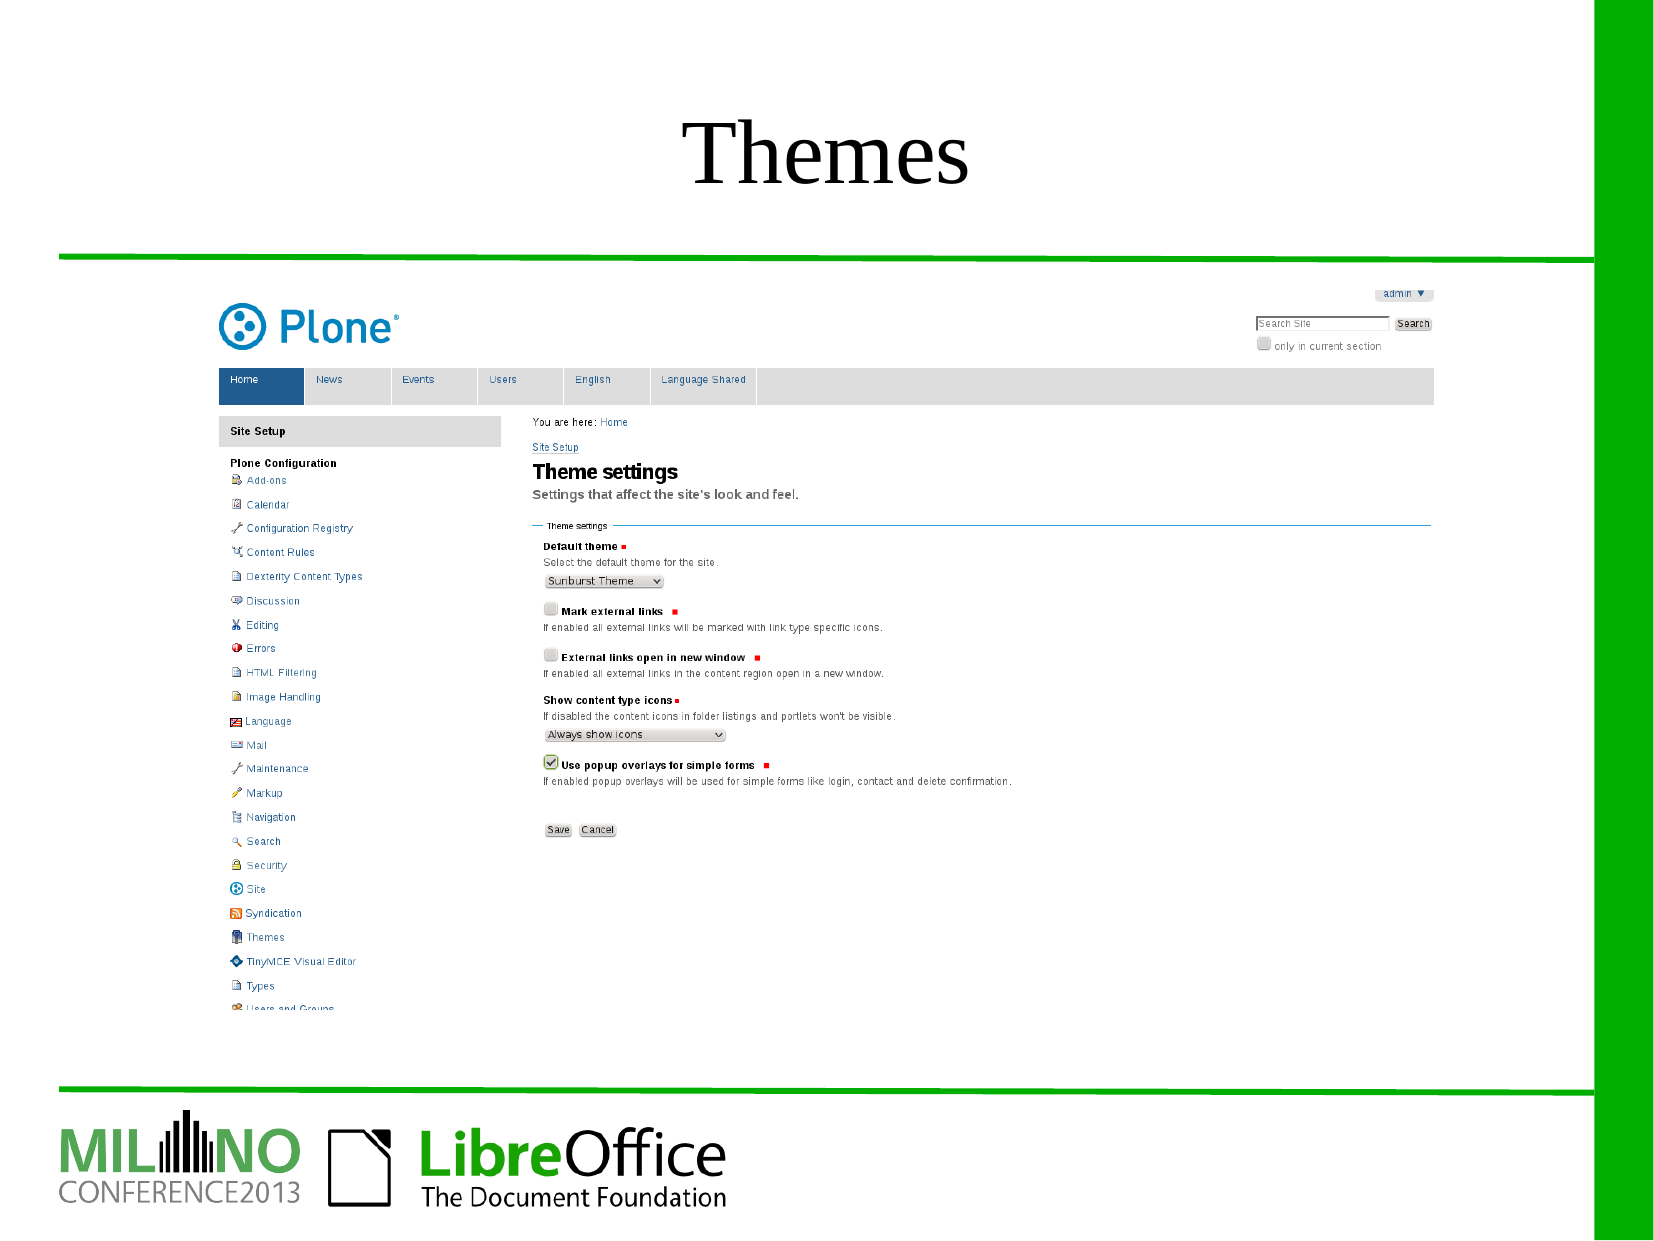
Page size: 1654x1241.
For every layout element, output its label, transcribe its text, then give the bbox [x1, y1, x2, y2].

title Themes [82, 49, 1571, 257]
picture [212, 290, 1441, 1010]
picture [59, 1092, 756, 1241]
